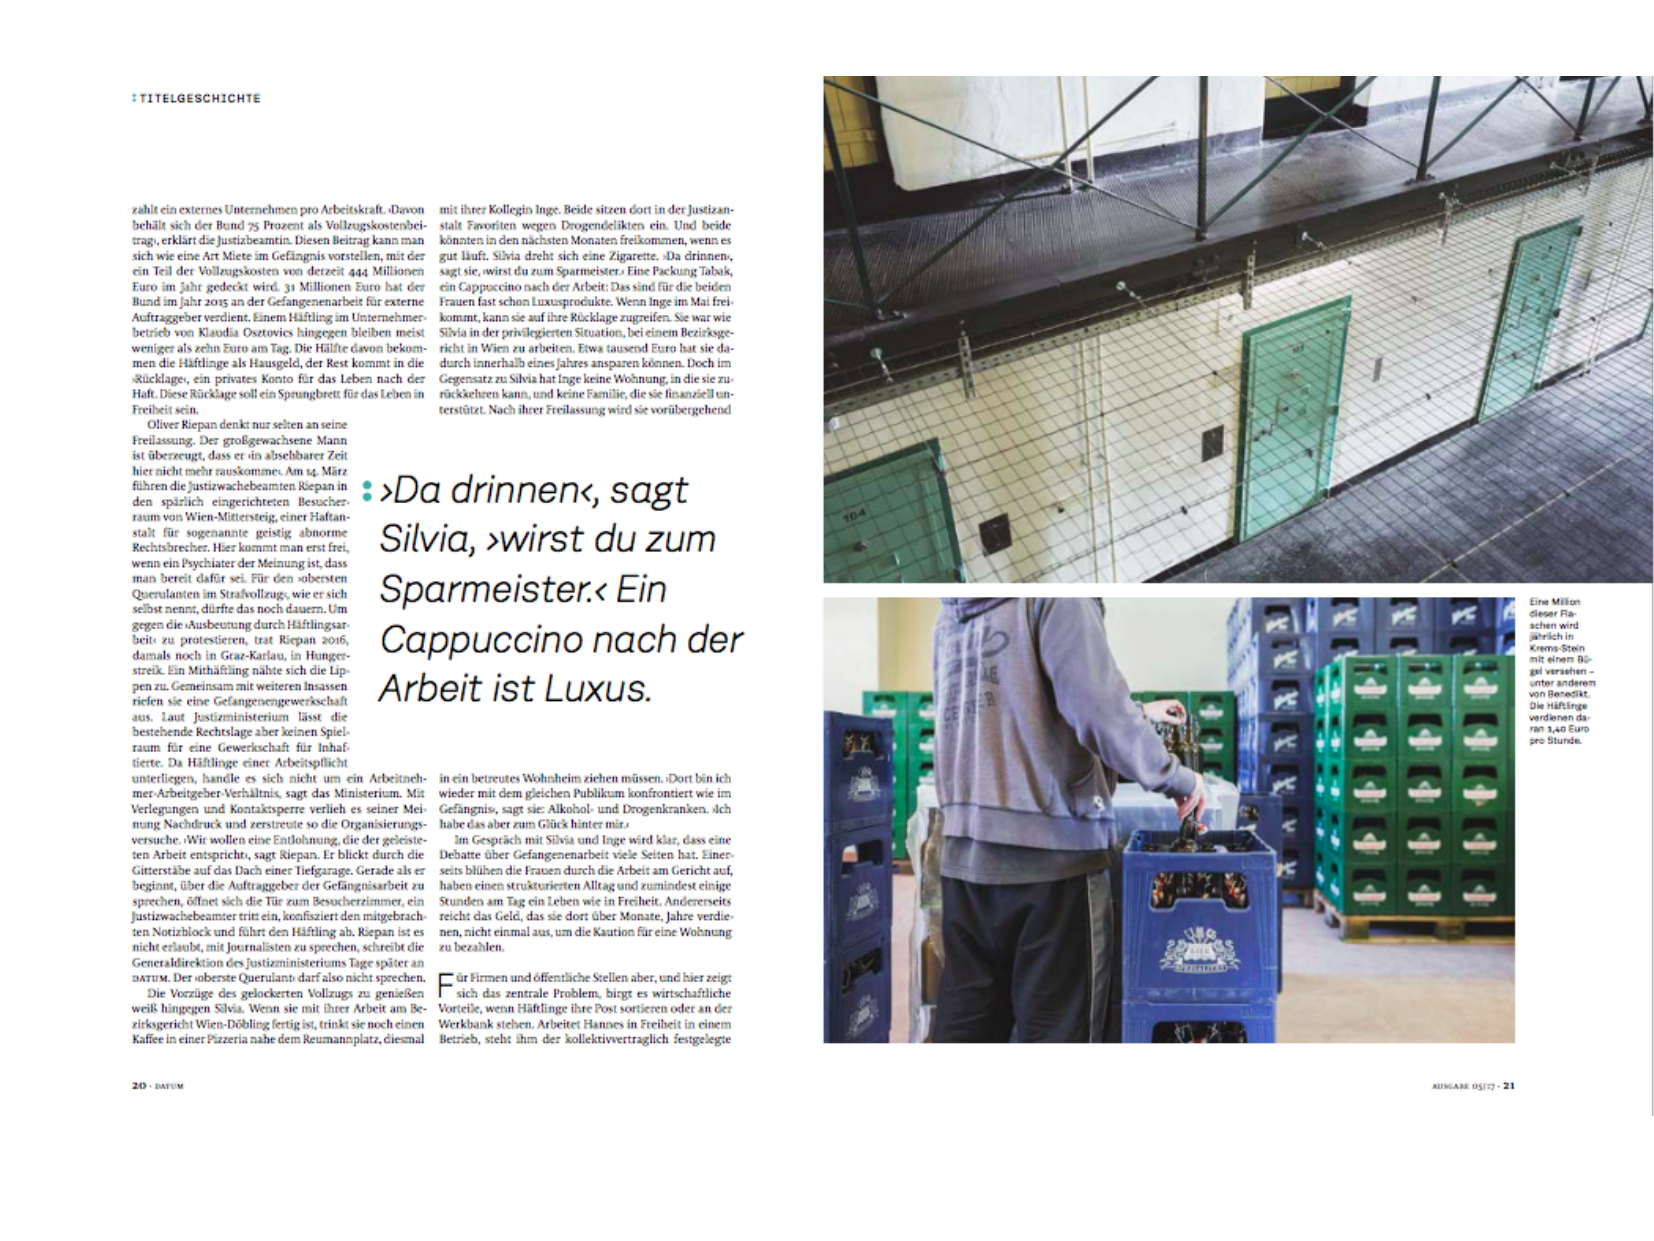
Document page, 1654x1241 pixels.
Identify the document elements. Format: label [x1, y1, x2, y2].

picture [0, 76, 1654, 1116]
